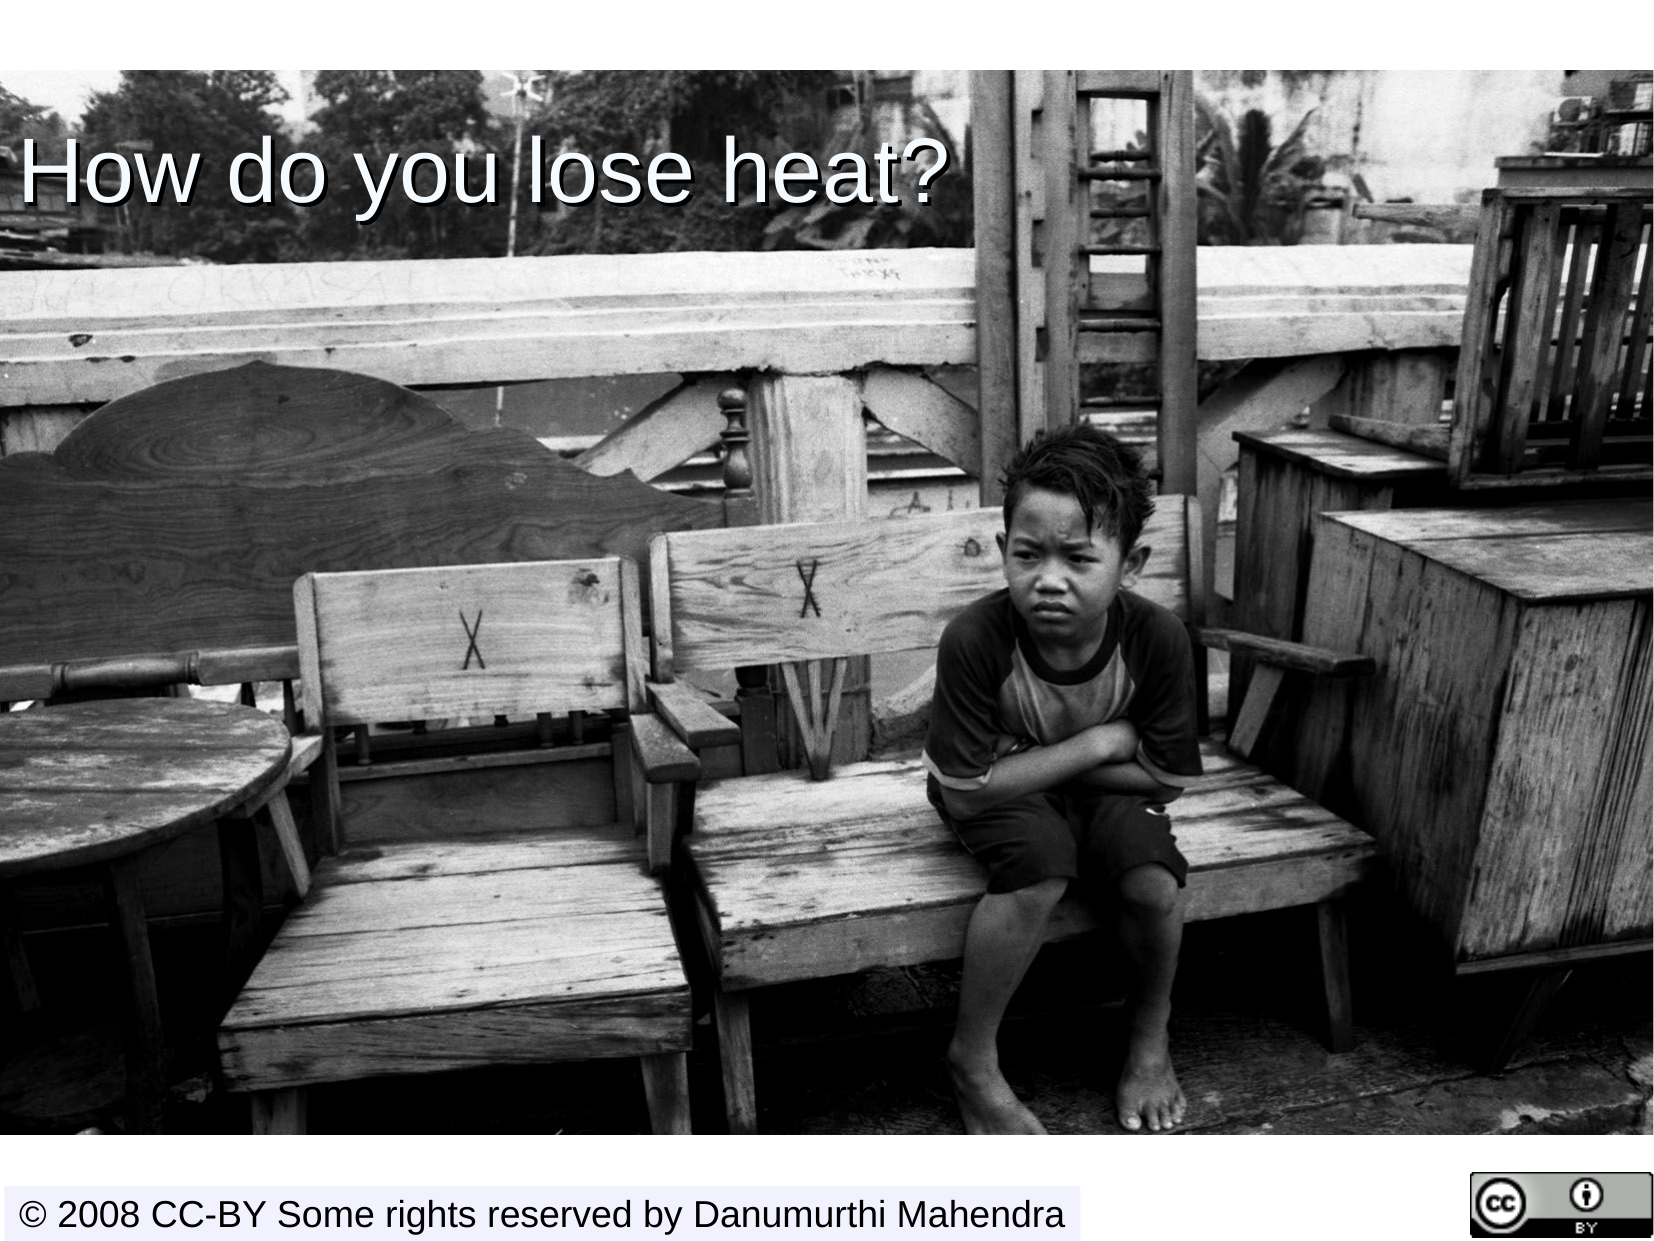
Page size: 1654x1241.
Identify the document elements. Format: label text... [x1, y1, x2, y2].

text_box © 2008 CC-BY Some rights reserved by Danumurthi Mahendra [4, 1186, 1081, 1241]
title How do you lose heat? [11, 67, 957, 275]
picture [0, 70, 1654, 1135]
picture [1470, 1172, 1654, 1238]
